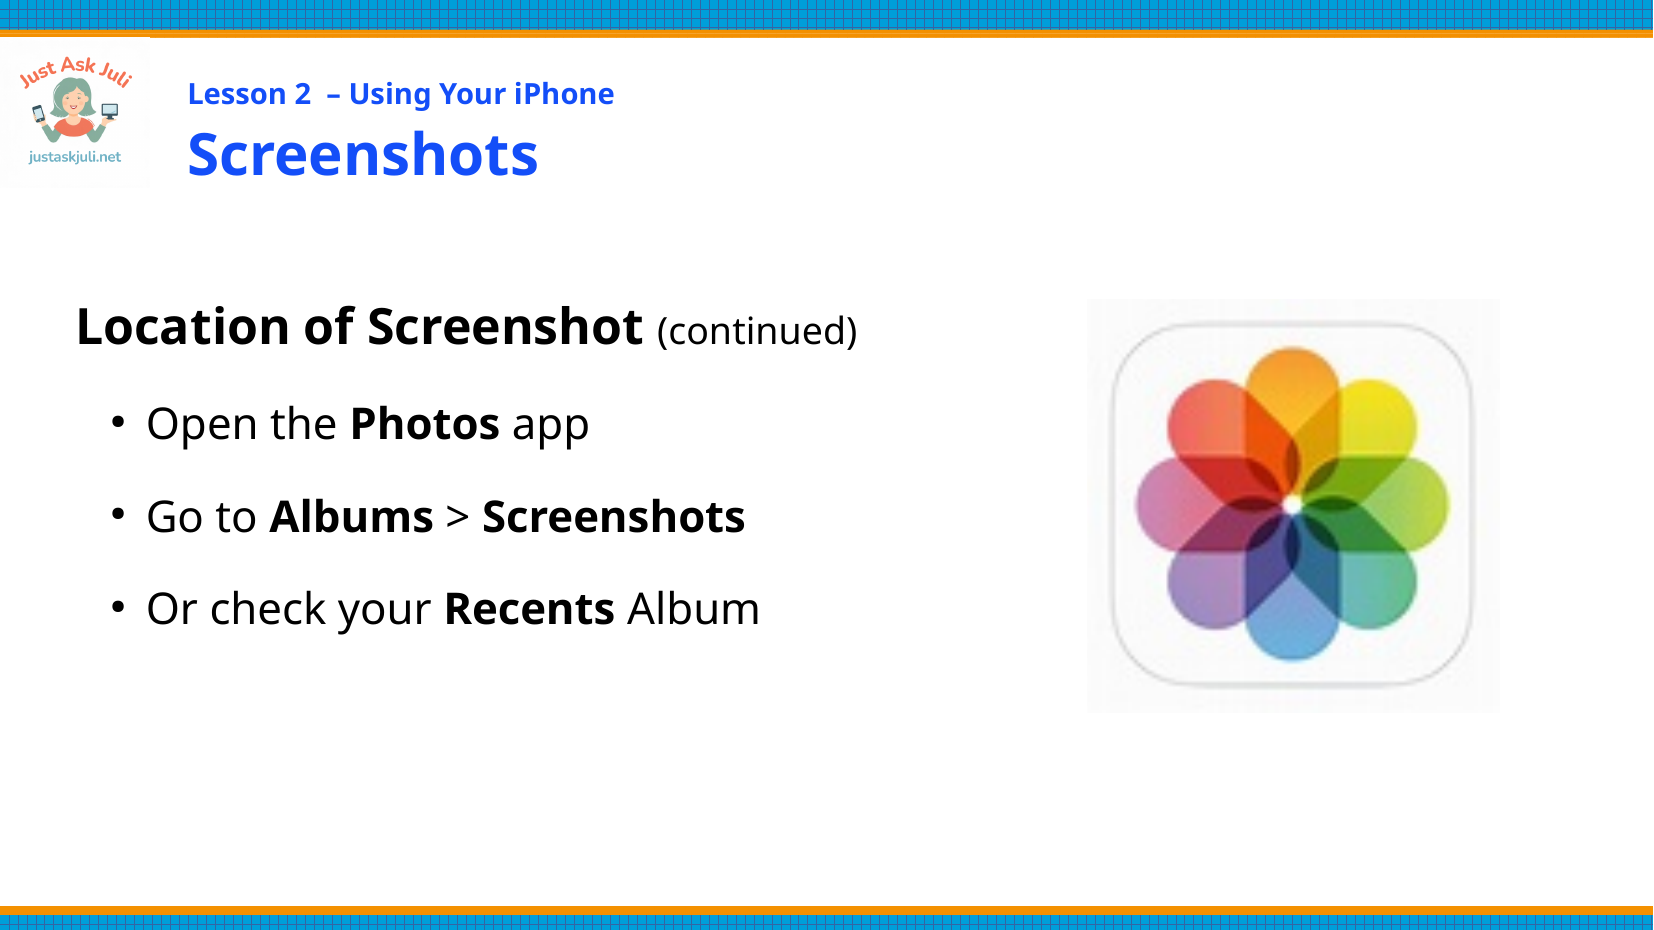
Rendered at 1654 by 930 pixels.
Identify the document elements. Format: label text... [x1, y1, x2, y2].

picture [0, 37, 150, 188]
text_box Lesson 2 – Using Your iPhone Screenshots [187, 67, 780, 199]
picture [1087, 299, 1500, 713]
text_box Location of Screenshot (continued) Open the Photos app Go to Albums > Screenshots Or check your Recents Album [74, 291, 864, 638]
